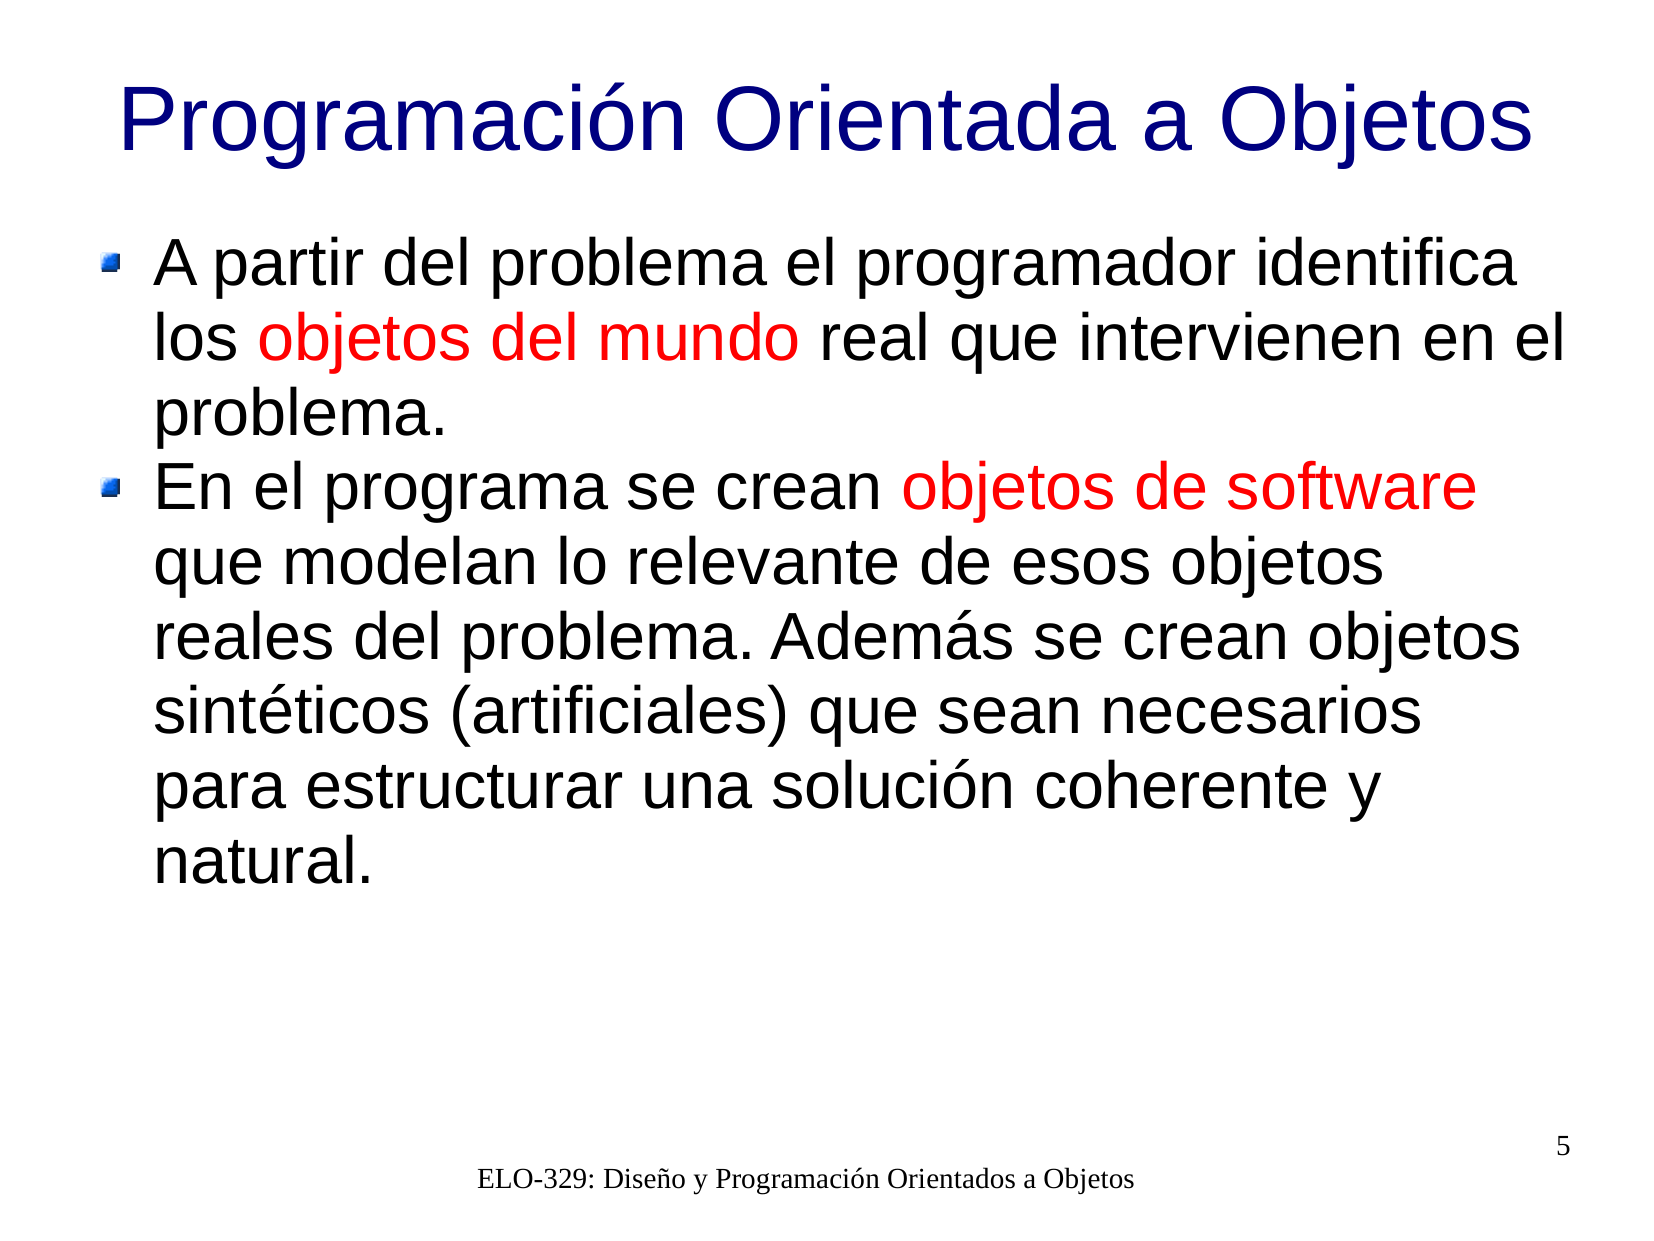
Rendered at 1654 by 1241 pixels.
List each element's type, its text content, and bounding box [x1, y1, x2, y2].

list A partir del problema el programador identifica los objetos del mundo real que intervienen en el problema. En el programa se crean objetos de software que modelan lo relevante de esos objetos reales del problema. Además se crean objetos sintéticos (artificiales) que sean necesarios para estructurar una solución coherente y natural. [82, 225, 1571, 1109]
title Programación Orientada a Objetos [82, 49, 1571, 188]
